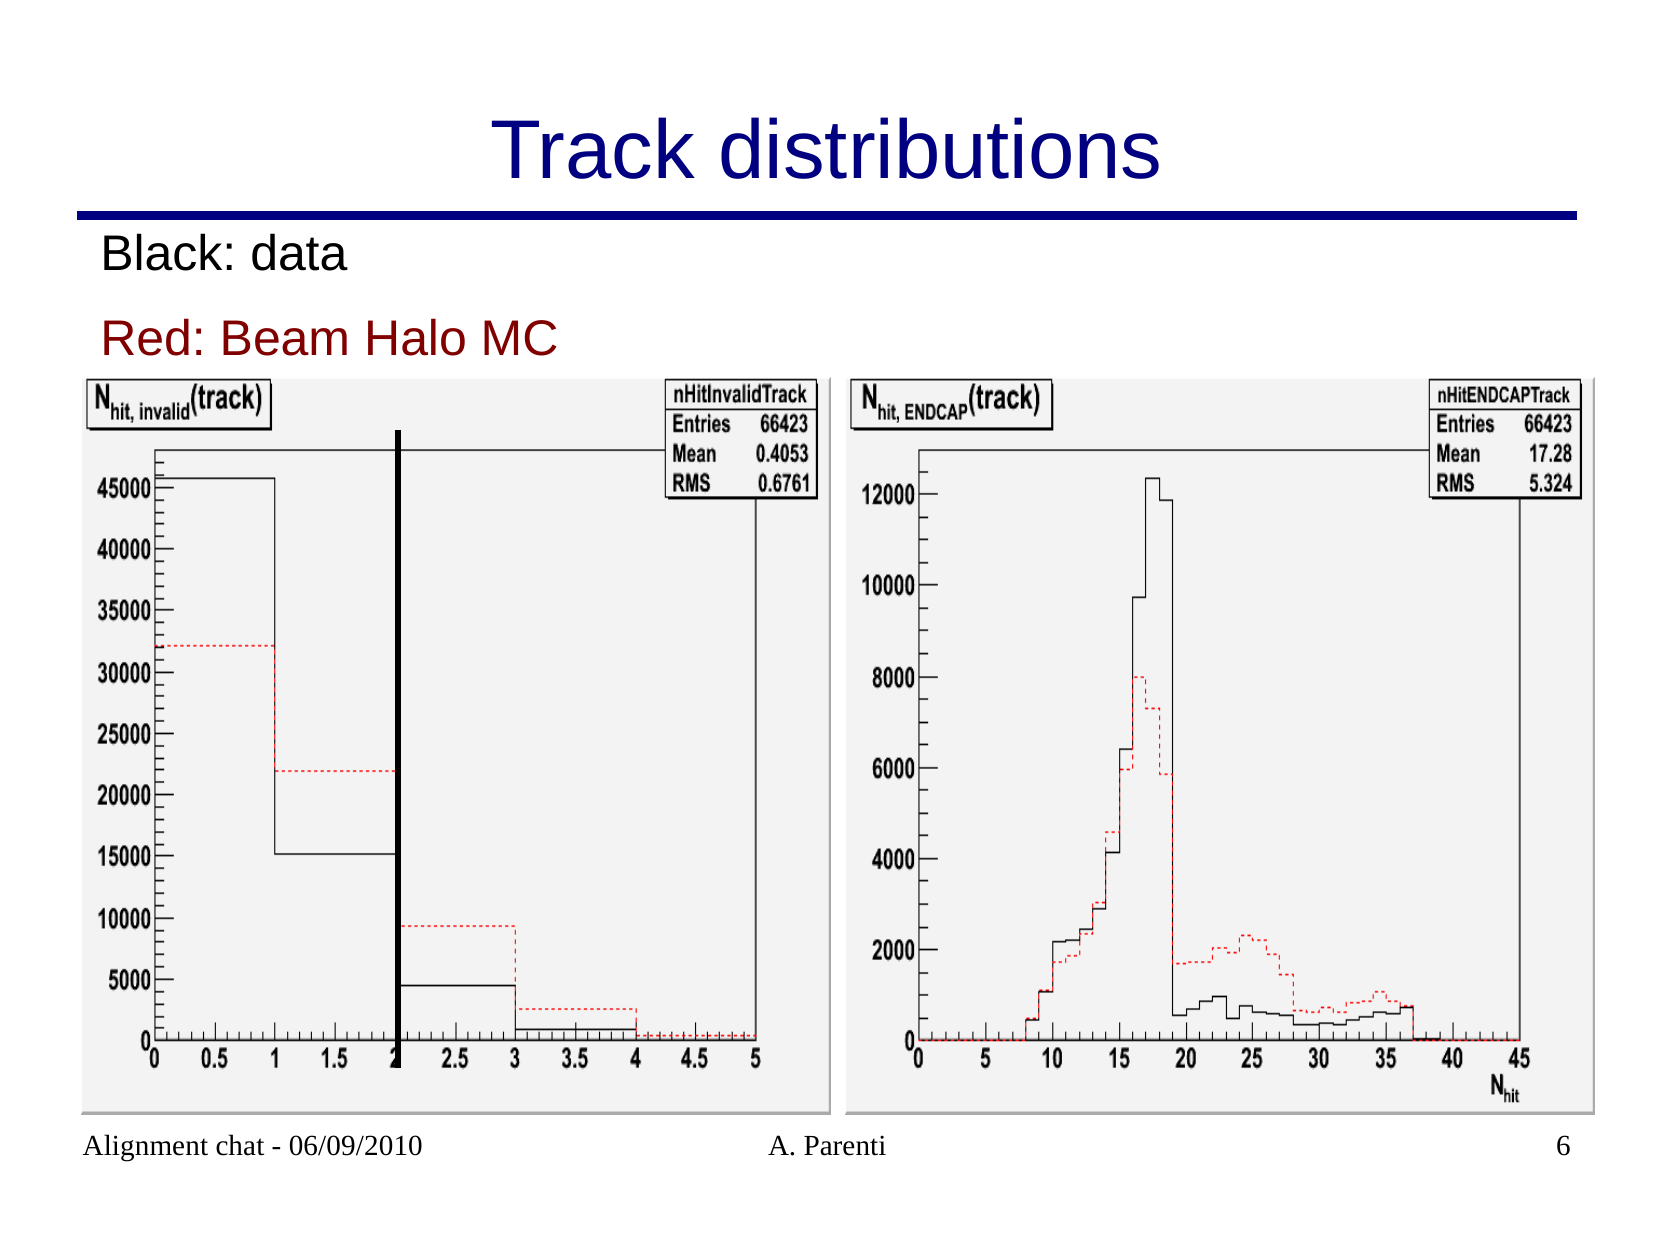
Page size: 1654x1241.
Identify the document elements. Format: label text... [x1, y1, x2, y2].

picture [80, 376, 831, 1115]
title Track distributions [82, 75, 1571, 225]
list Black: data Red: Beam Halo MC [82, 225, 1571, 1109]
picture [844, 376, 1595, 1115]
